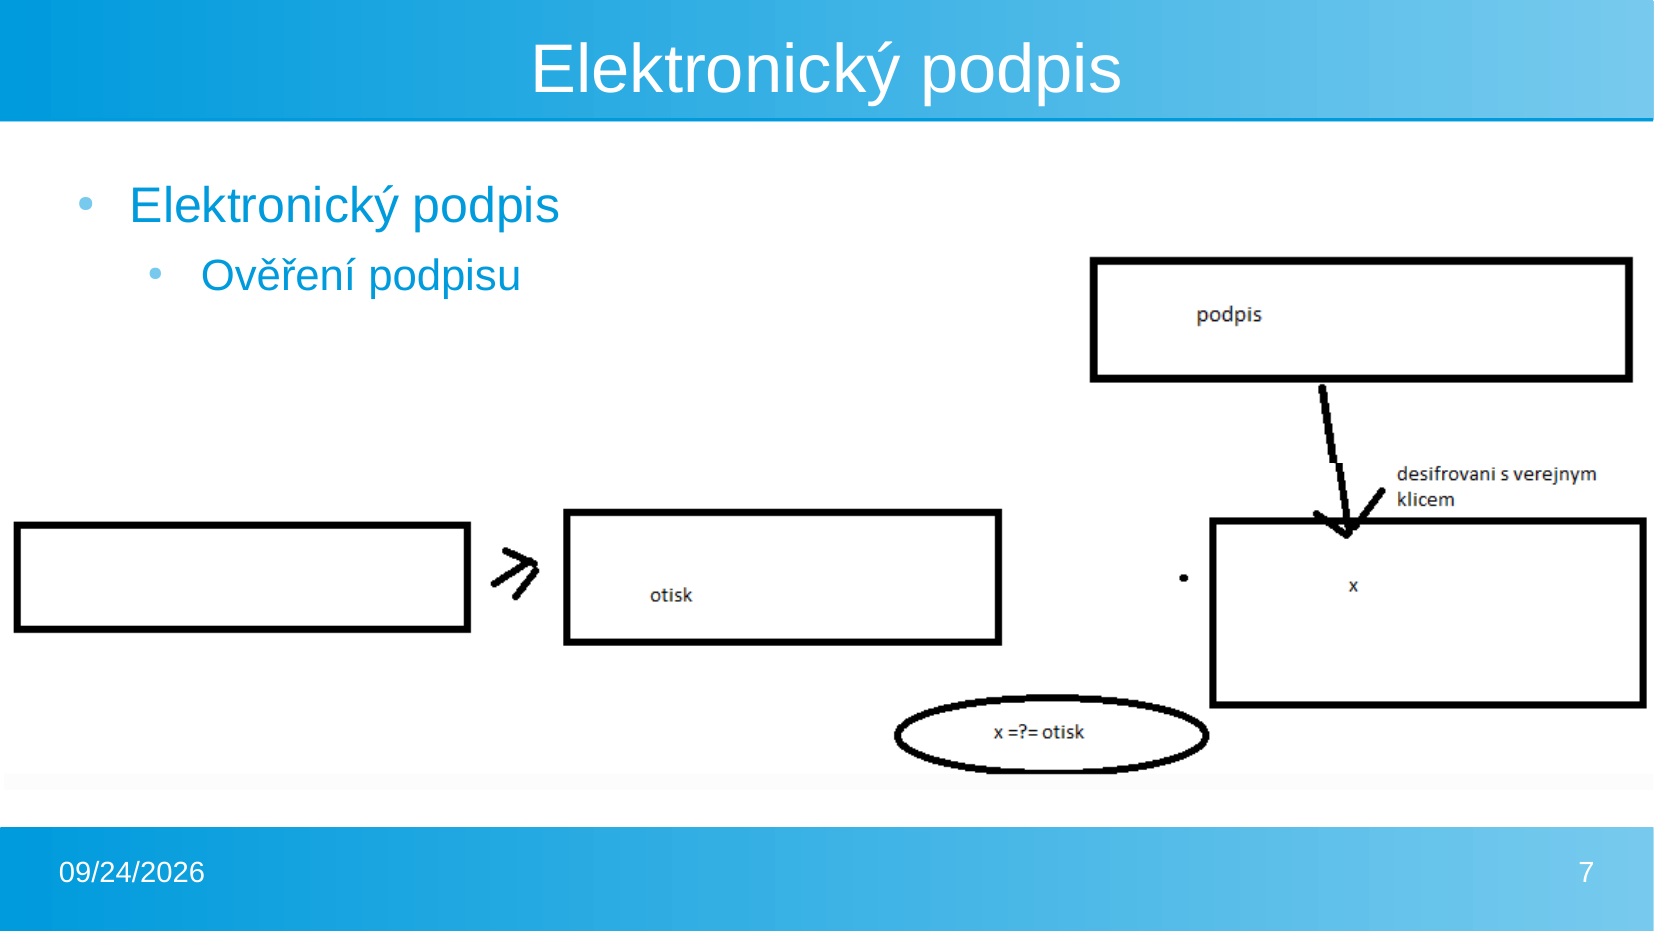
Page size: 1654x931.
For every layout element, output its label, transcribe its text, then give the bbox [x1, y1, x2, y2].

list Elektronický podpis Ověření podpisu [59, 177, 1595, 462]
title Elektronický podpis [59, 29, 1595, 108]
picture [4, 229, 1654, 790]
